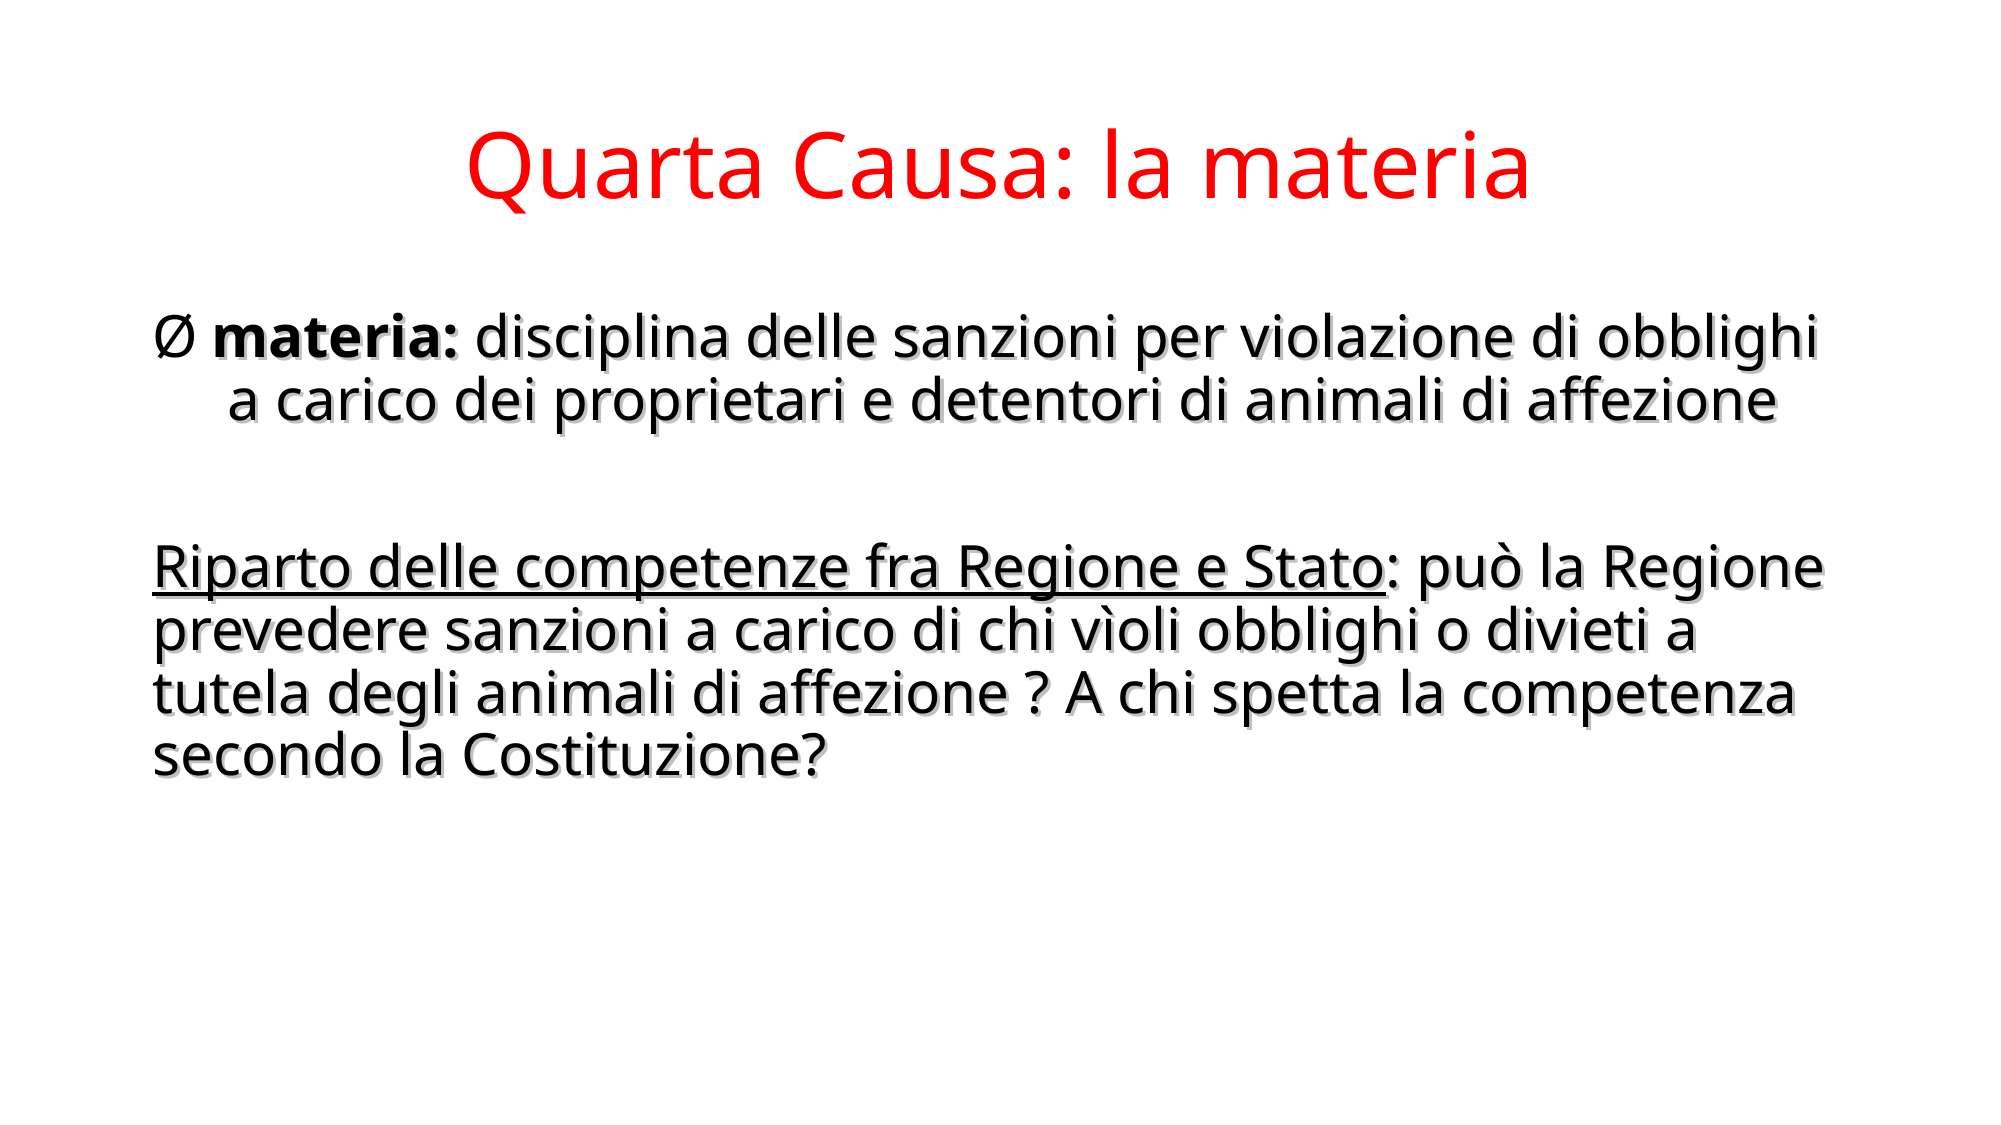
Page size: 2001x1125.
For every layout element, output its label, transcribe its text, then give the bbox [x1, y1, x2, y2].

title Quarta Causa: la materia [137, 59, 1863, 278]
list materia: disciplina delle sanzioni per violazione di obblighi a carico dei proprietari e detentori di animali di affezione Riparto delle competenze fra Regione e Stato: può la Regione prevedere sanzioni a carico di chi vìoli obblighi o divieti a tutela degli animali di affezione ? A chi spetta la competenza secondo la Costituzione? [137, 299, 1863, 1014]
